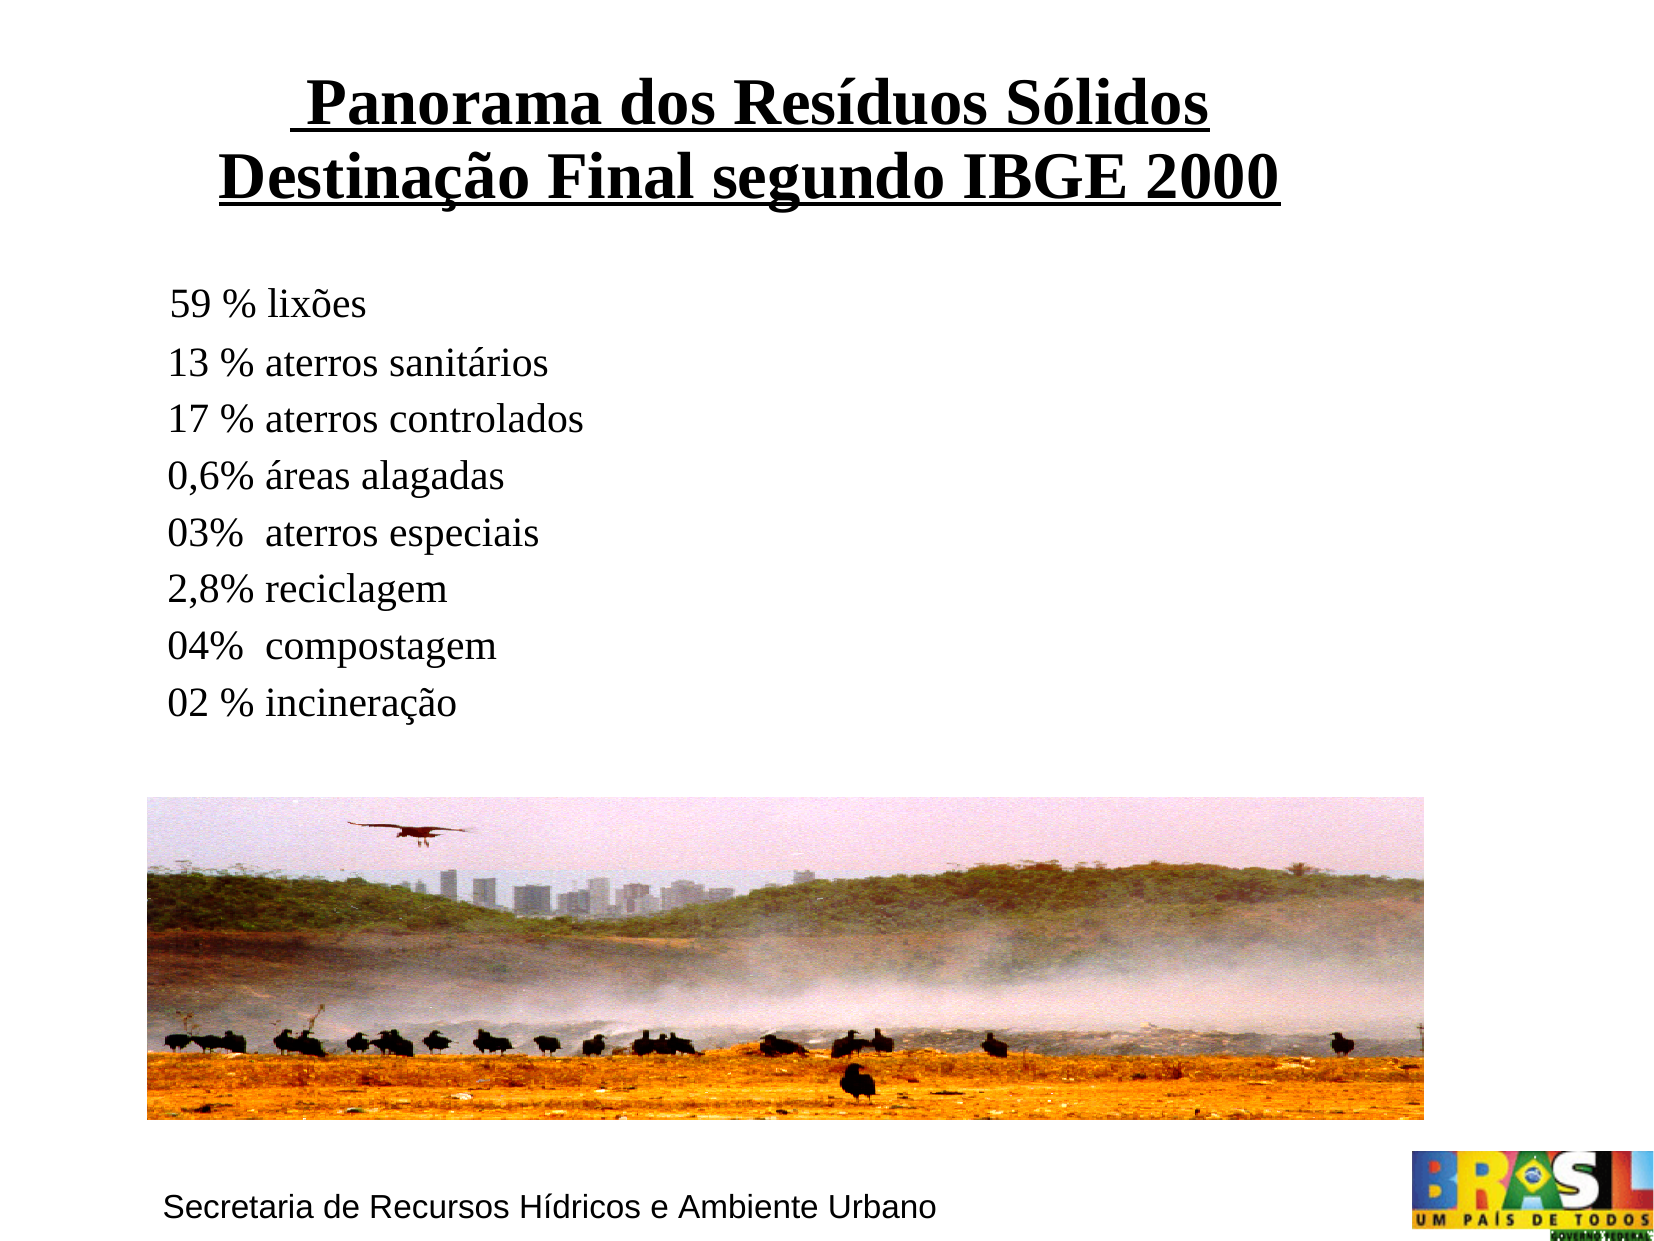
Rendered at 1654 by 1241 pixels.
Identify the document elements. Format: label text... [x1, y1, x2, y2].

title Panorama dos Resíduos Sólidos Destinação Final segundo IBGE 2000 [75, 45, 1426, 233]
picture [147, 797, 1424, 1120]
text_box Secretaria de Recursos Hídricos e Ambiente Urbano [147, 1181, 953, 1234]
list 59 % lixões 13 % aterros sanitários 17 % aterros controlados 0,6% áreas alagadas 03% aterros especiais 2,8% reciclagem 04% compostagem 02 % incineração [67, 265, 1418, 855]
picture [1412, 1151, 1654, 1241]
